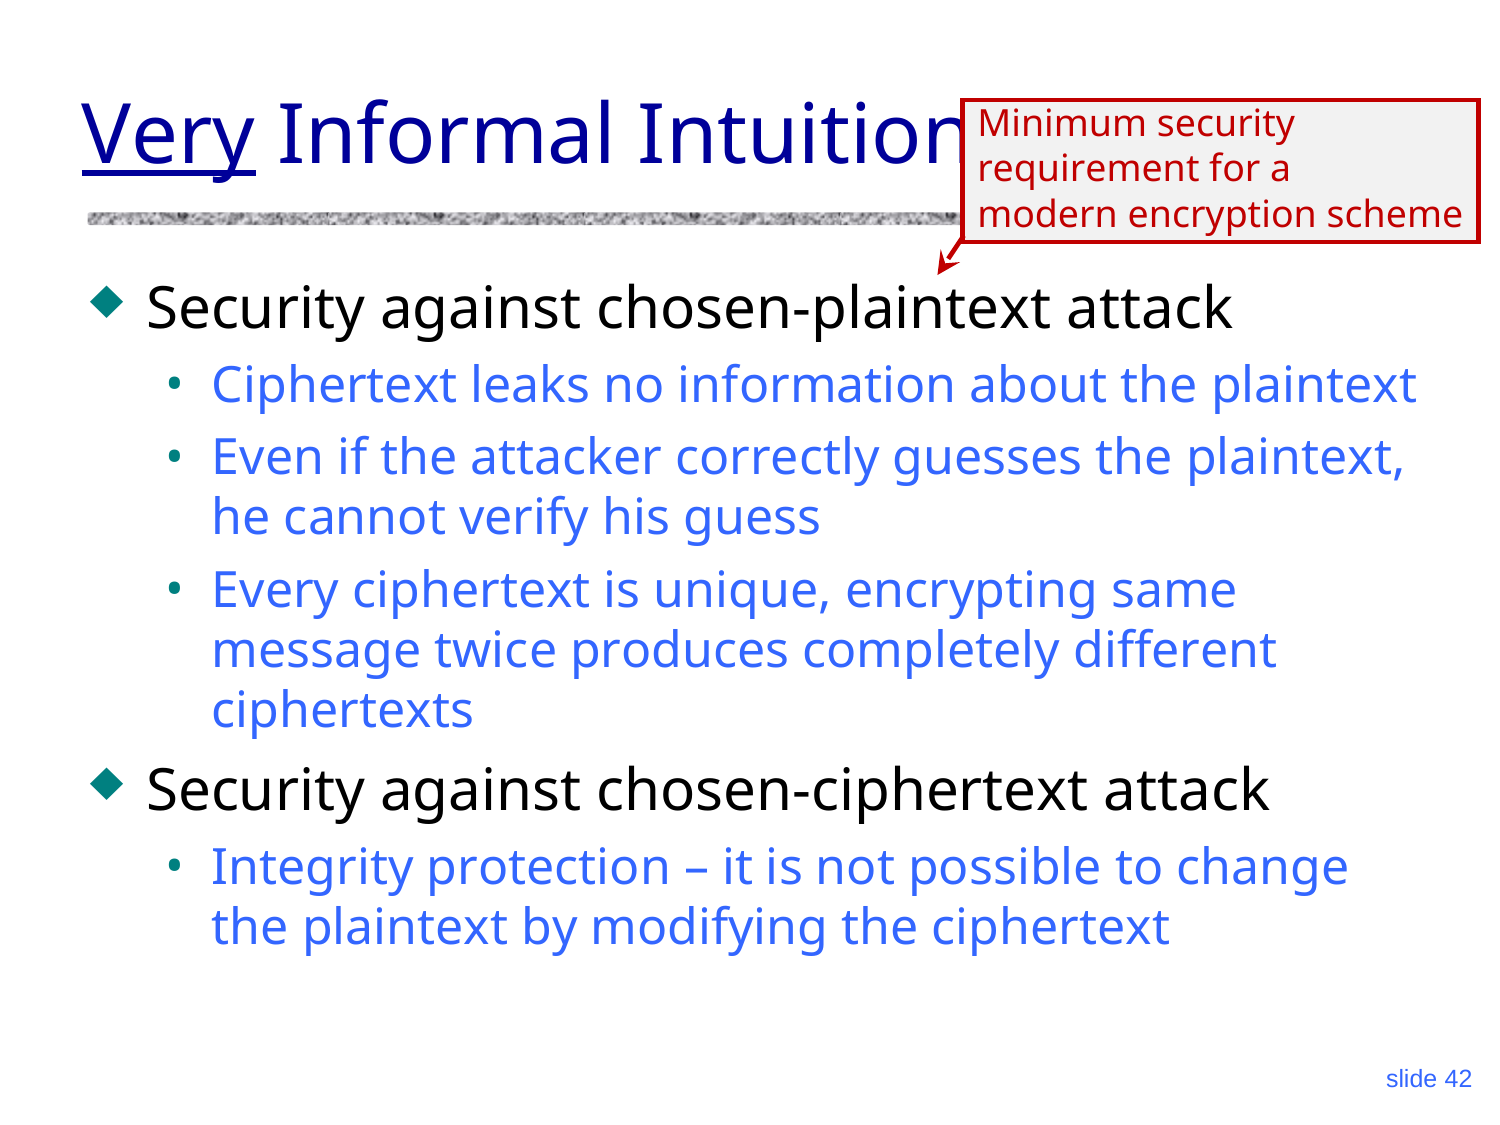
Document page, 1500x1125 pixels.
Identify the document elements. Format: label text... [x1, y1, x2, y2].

title Very Informal Intuition [66, 37, 1342, 188]
list Security against chosen-plaintext attack Ciphertext leaks no information about the plaintext Even if the attacker correctly guesses the plaintext, he cannot verify his guess Every ciphertext is unique, encrypting same message twice produces completely different ciphertexts Security against chosen-ciphertext attack Integrity protection – it is not possible to change the plaintext by modifying the ciphertext [74, 262, 1450, 1075]
picture [87, 212, 962, 226]
text_box Minimum security requirement for a modern encryption scheme [962, 99, 1479, 243]
text_box slide <number> [1174, 1025, 1488, 1101]
